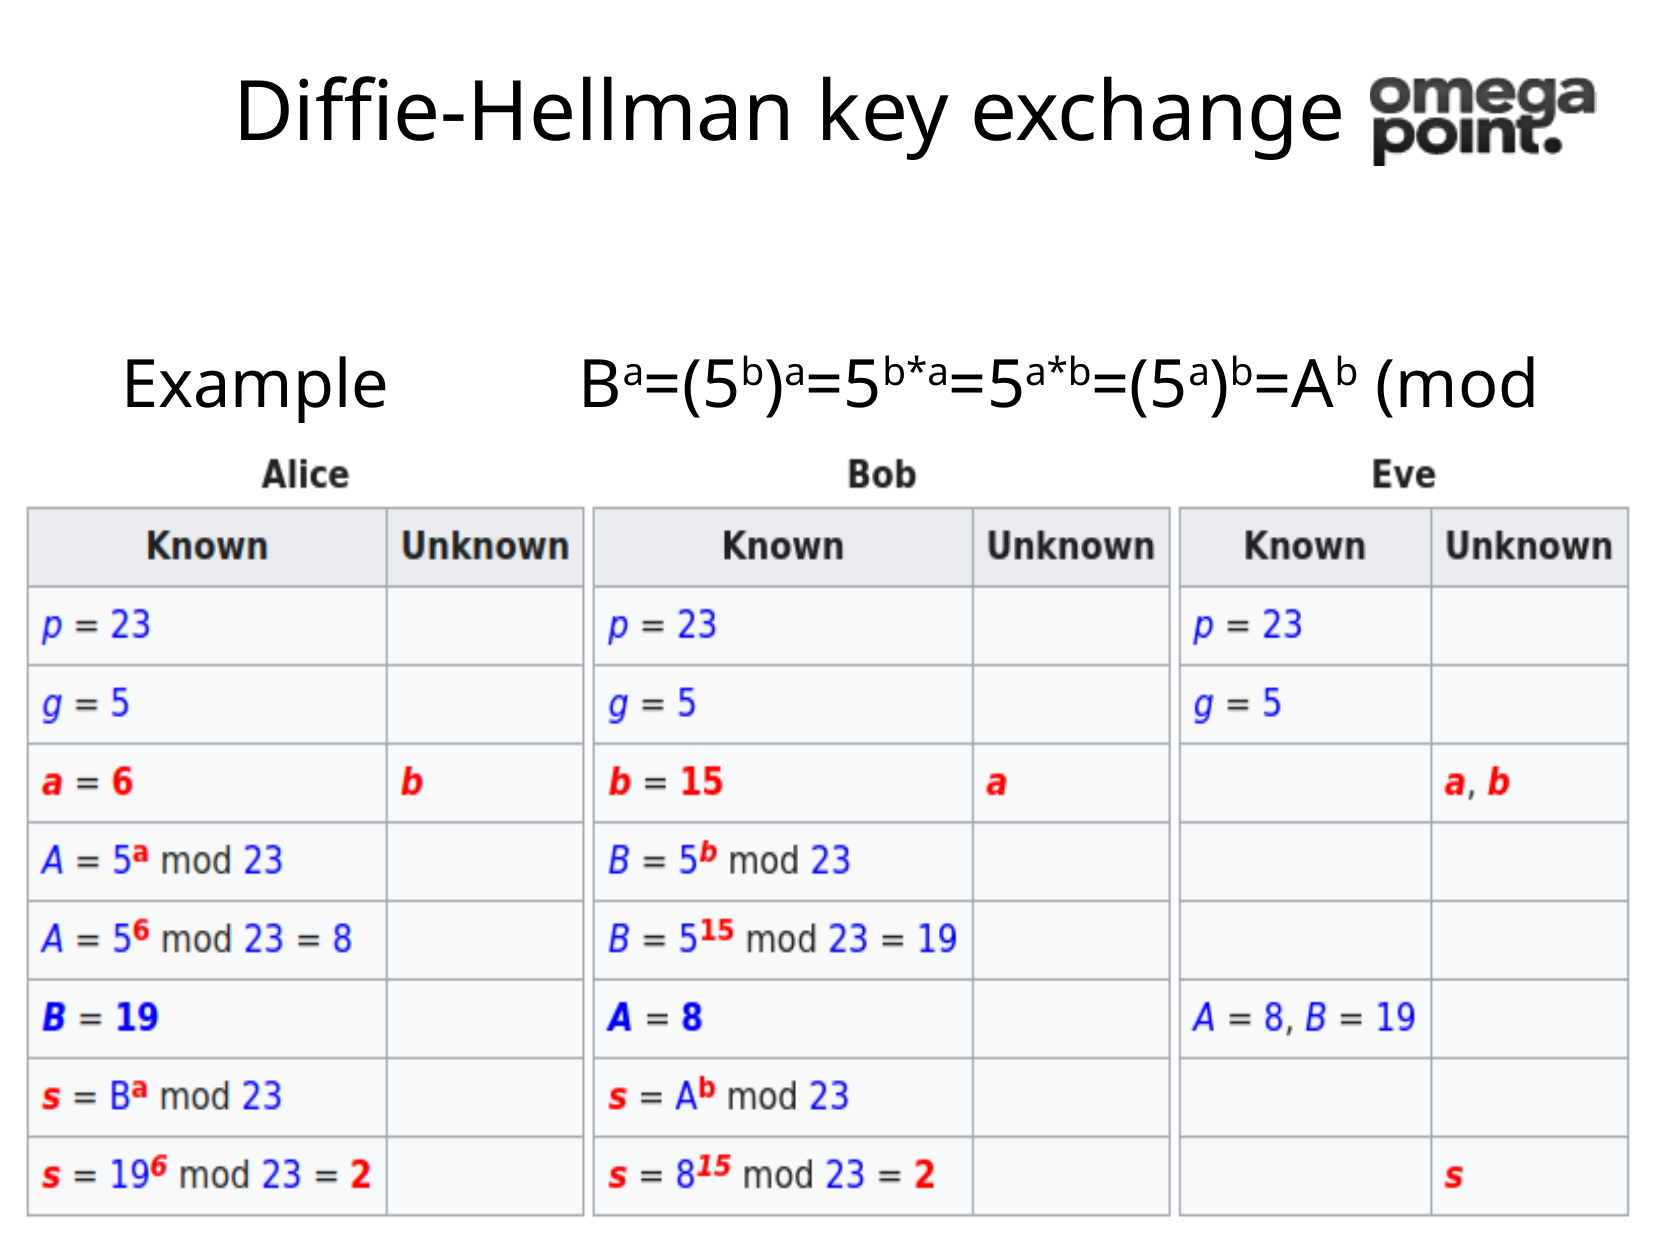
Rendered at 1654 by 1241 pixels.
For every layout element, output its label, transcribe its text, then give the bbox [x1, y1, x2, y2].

text_box Example Ba=(5b)a=5b*a=5a*b=(5a)b=Ab (mod 23) [70, 283, 1654, 436]
picture [11, 436, 1654, 1241]
picture [1370, 77, 1597, 166]
text_box Diffie-Hellman key exchange [46, 0, 1535, 265]
